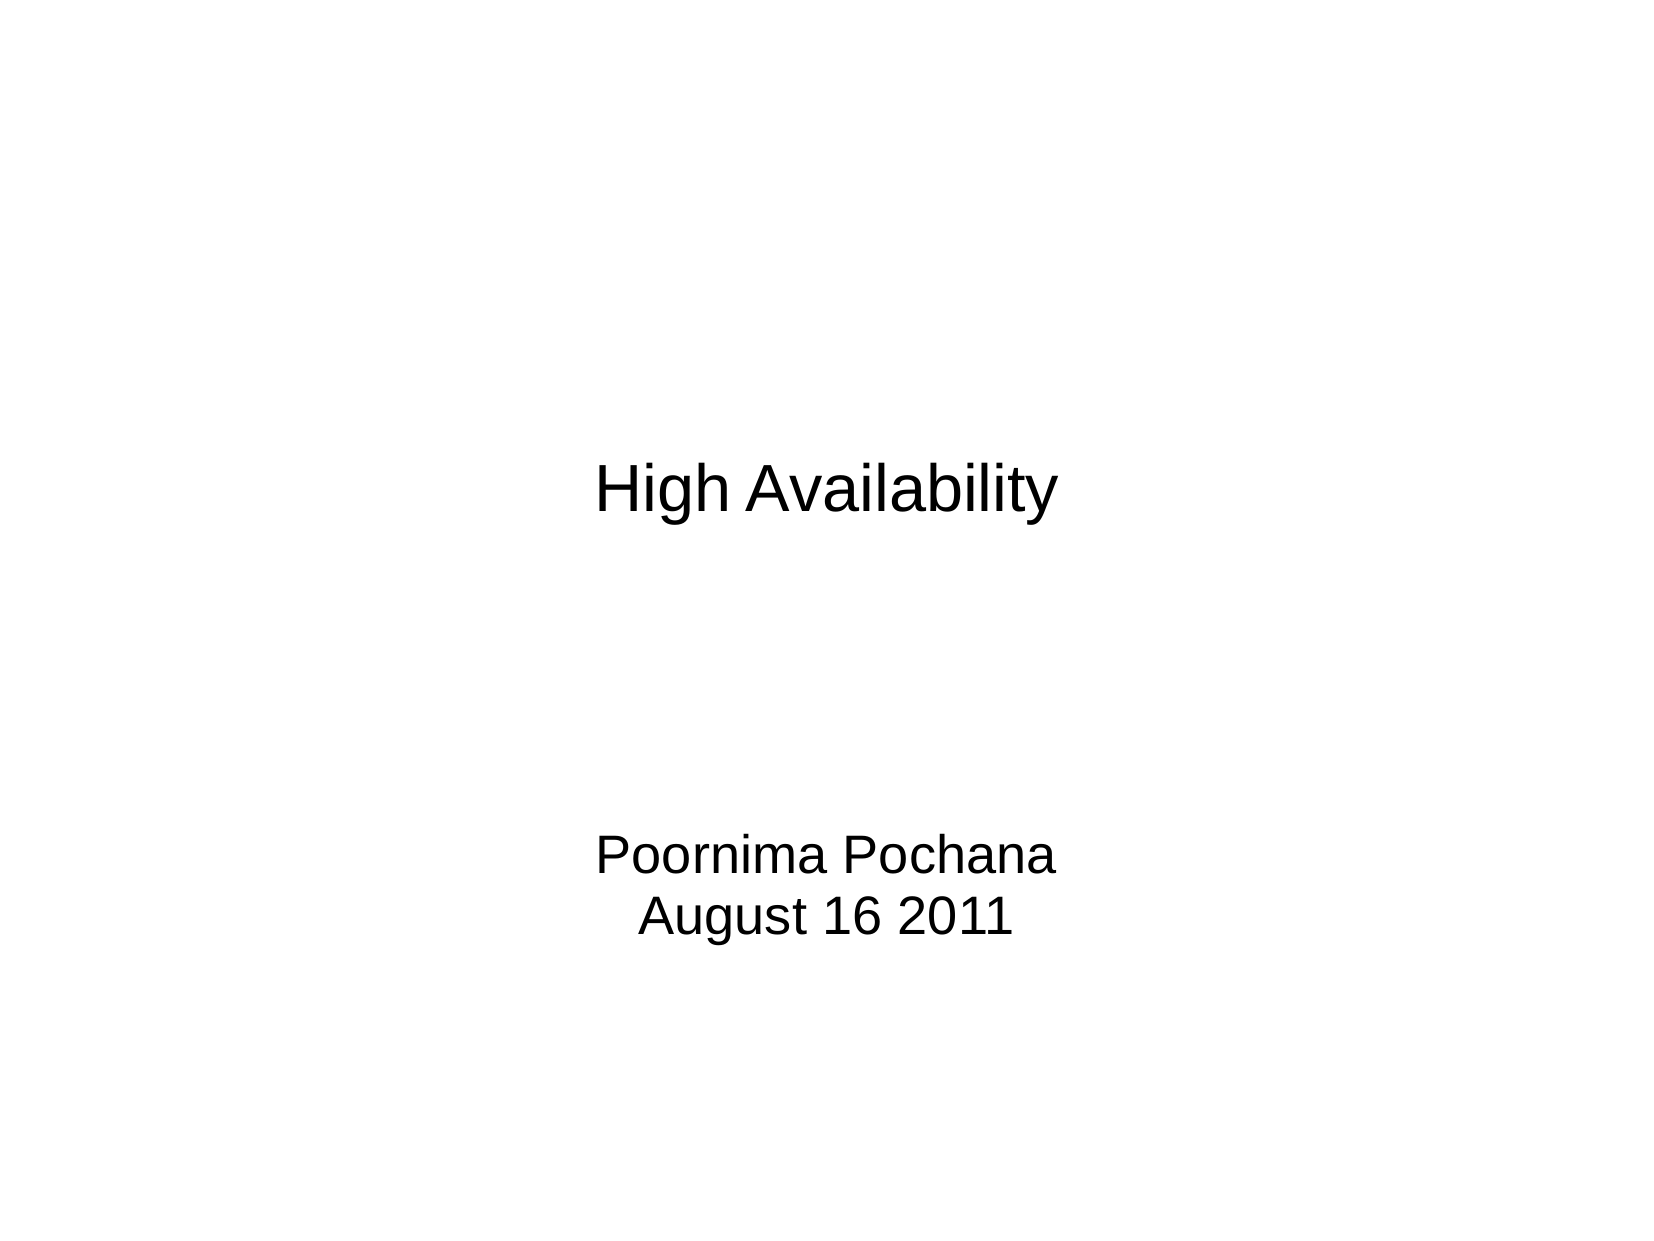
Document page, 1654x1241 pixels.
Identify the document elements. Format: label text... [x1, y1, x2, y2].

subtitle High Availability Poornima Pochana August 16 2011 [82, 49, 1571, 1109]
